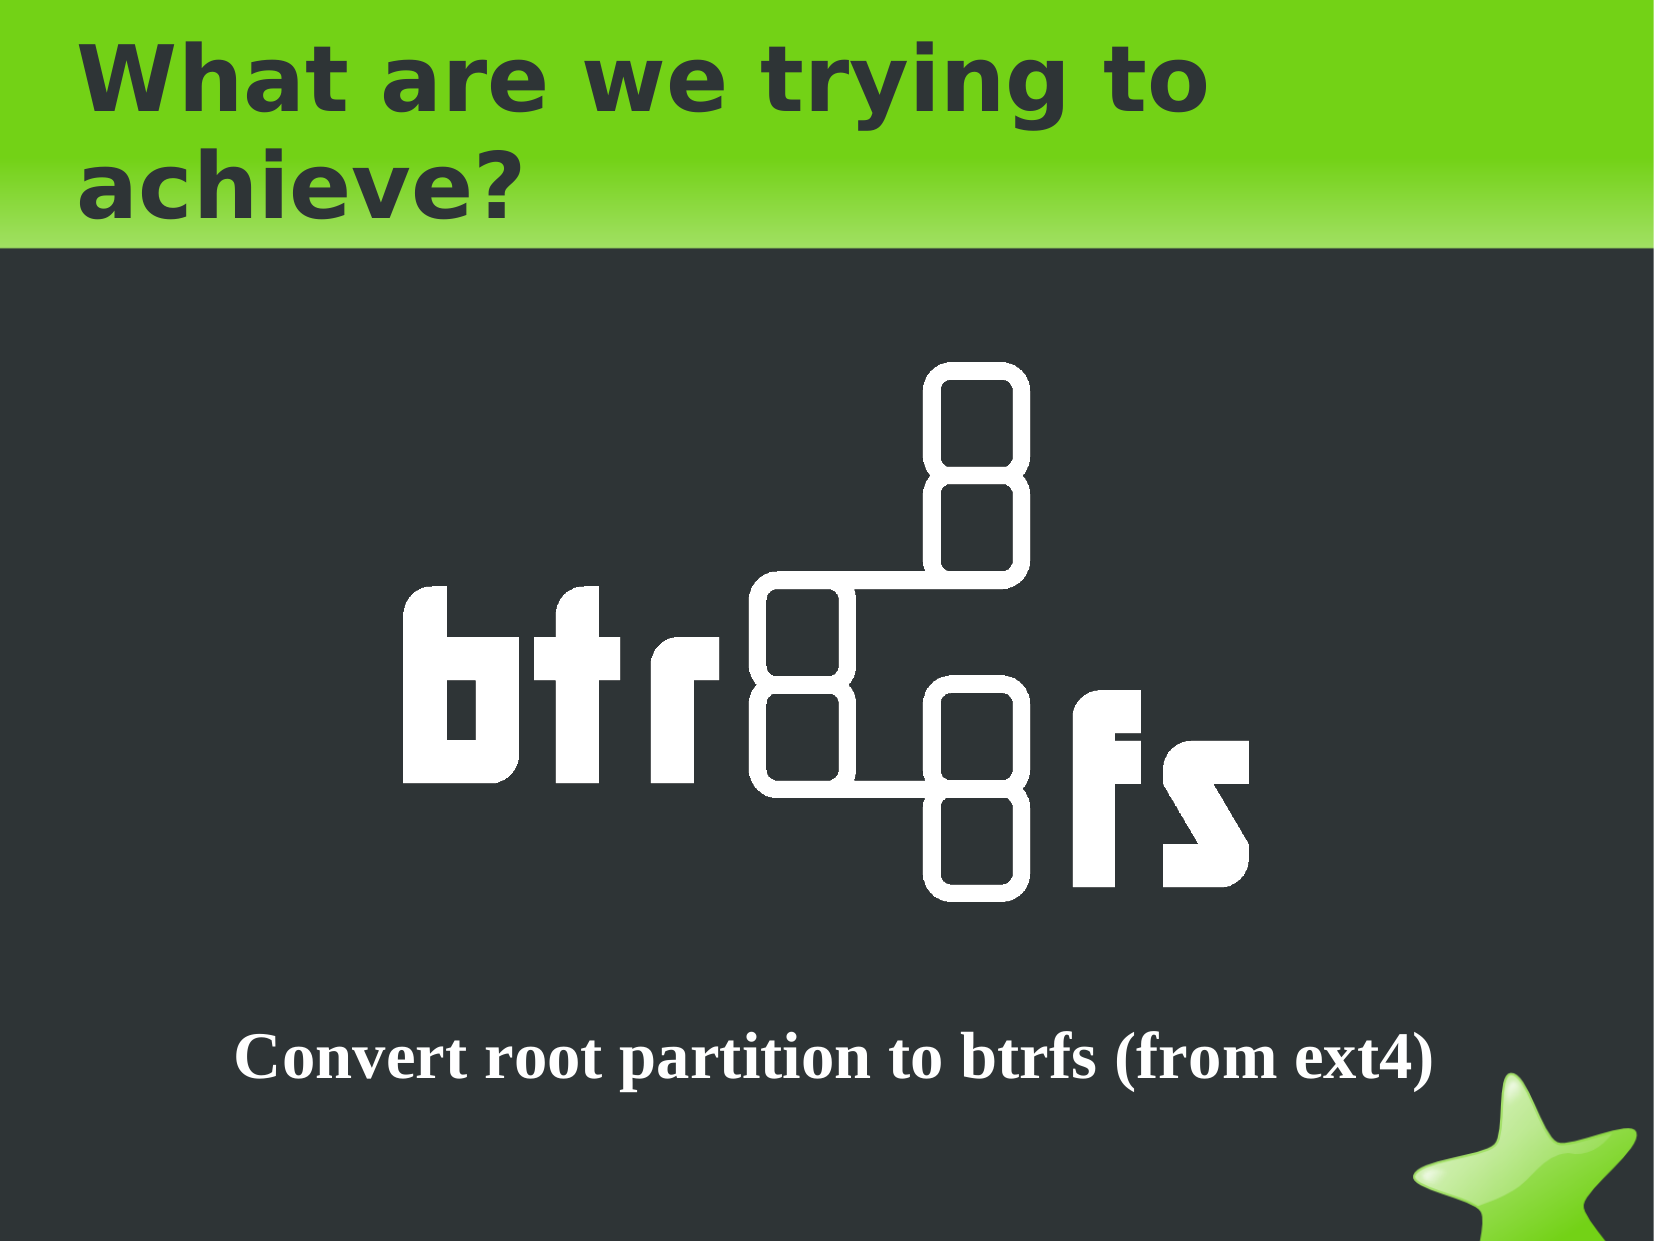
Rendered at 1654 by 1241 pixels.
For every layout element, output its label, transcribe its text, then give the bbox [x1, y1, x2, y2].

list Convert root partition to btrfs (from ext4) [82, 915, 1571, 1120]
picture [0, 0, 1654, 1241]
title What are we trying to achieve? [76, 25, 1565, 240]
